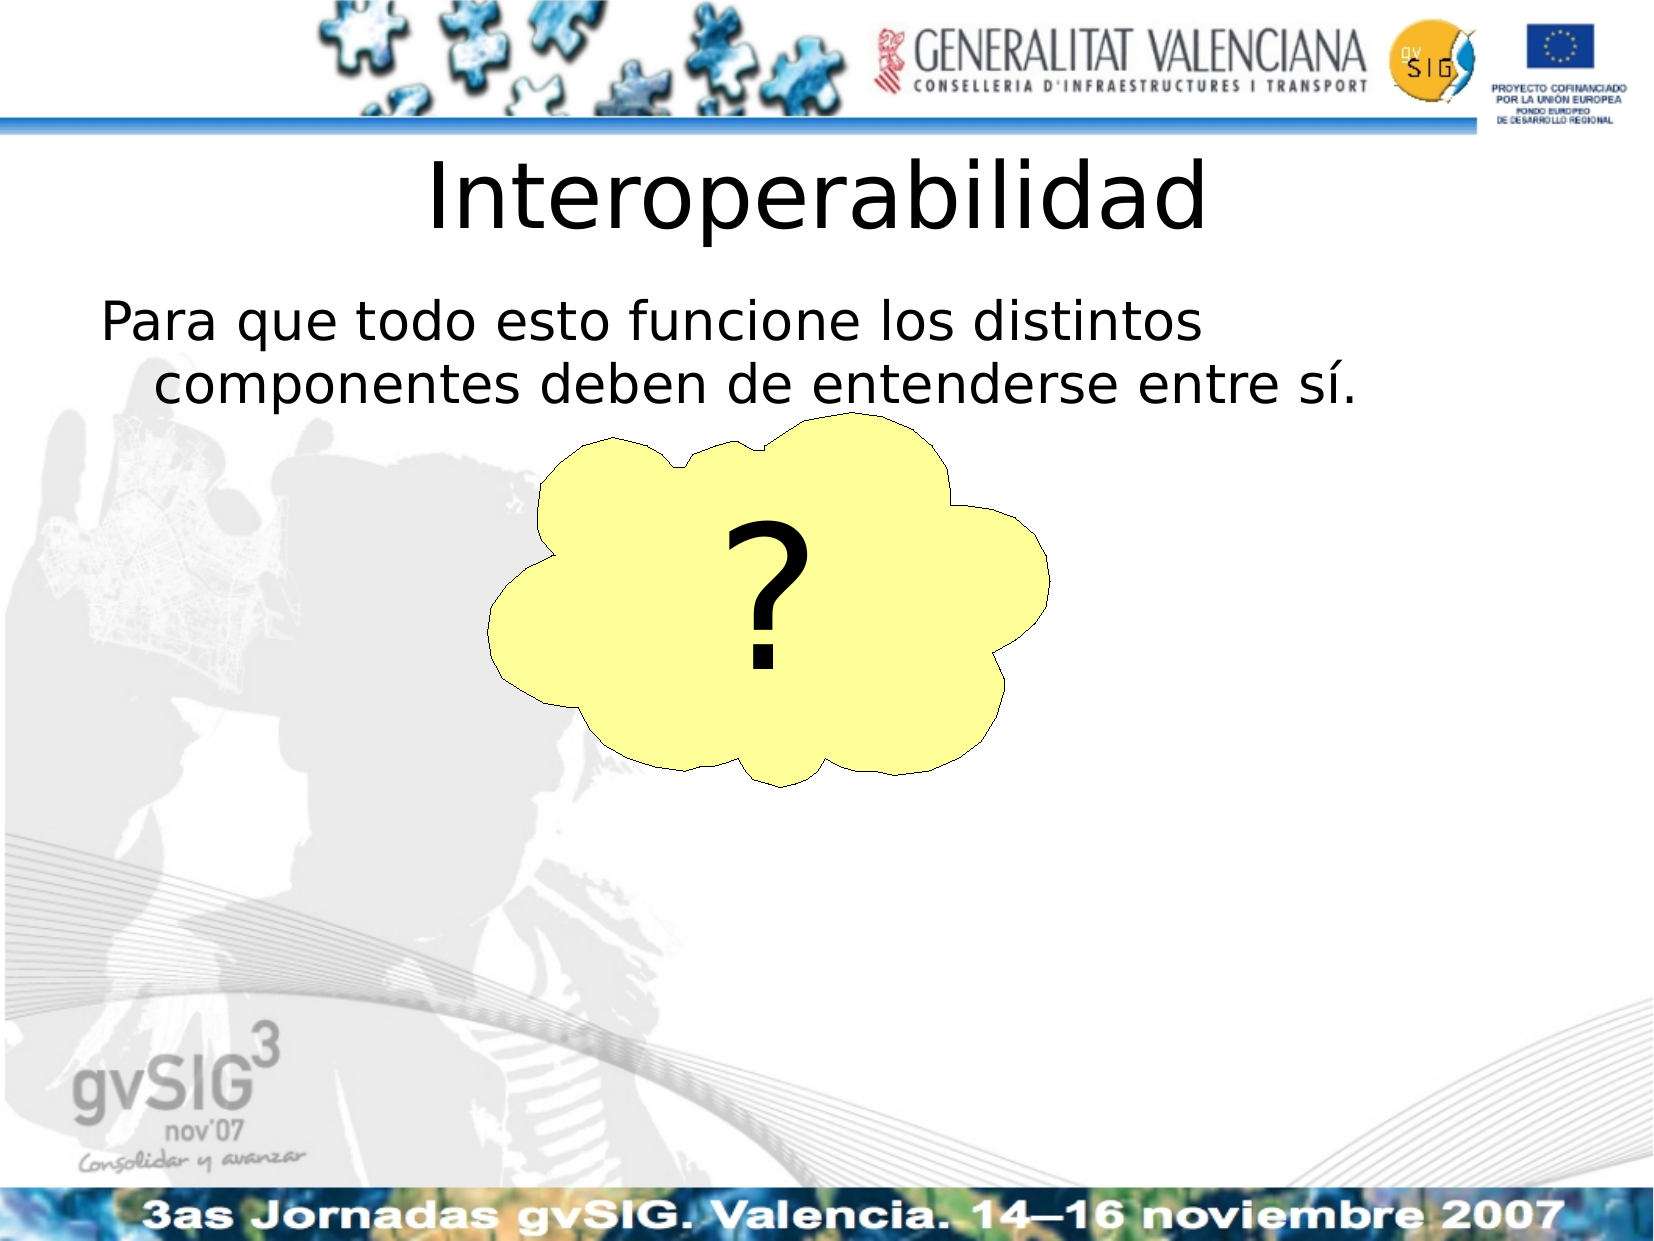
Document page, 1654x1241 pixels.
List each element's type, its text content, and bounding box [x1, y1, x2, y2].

text_box ? [487, 412, 1051, 788]
title Interoperabilidad [75, 92, 1563, 301]
picture [0, 0, 1654, 1241]
list Para que todo esto funcione los distintos componentes deben de entenderse entre sí. [82, 290, 1571, 1109]
